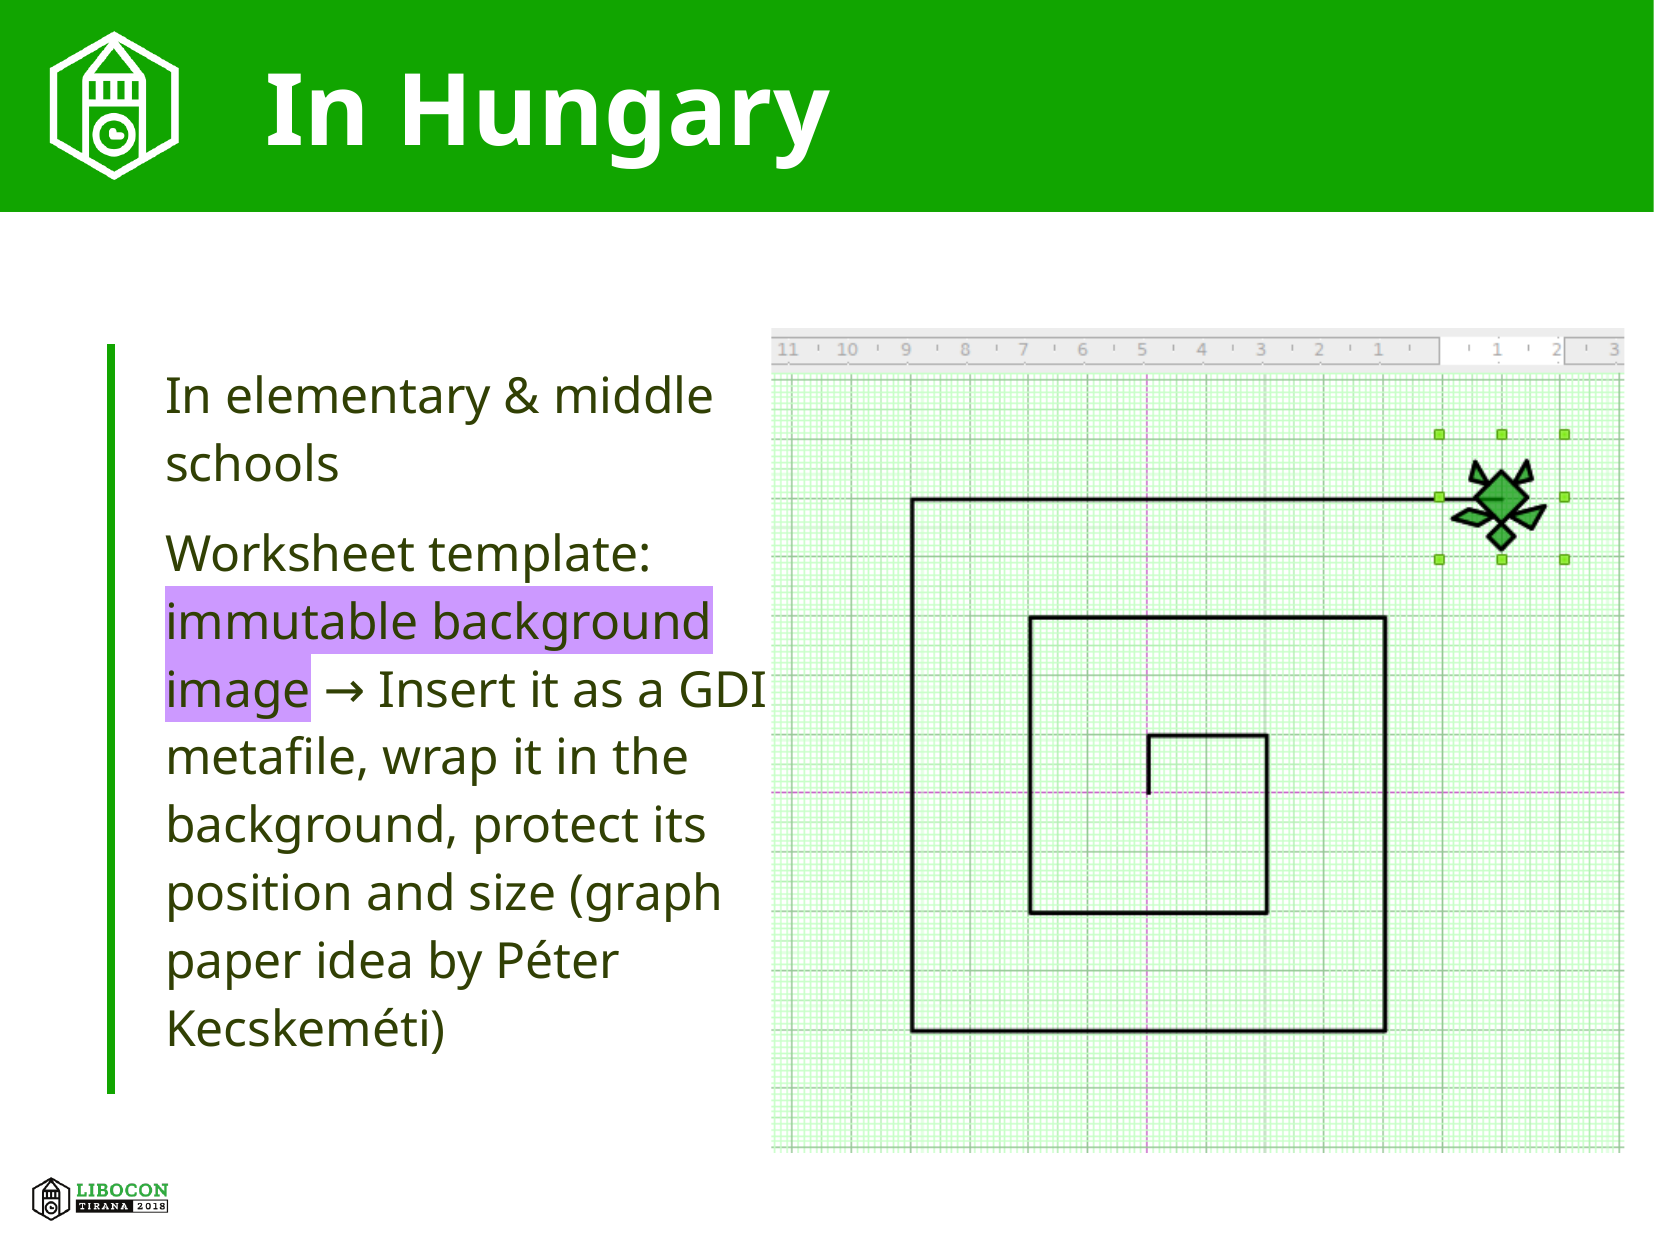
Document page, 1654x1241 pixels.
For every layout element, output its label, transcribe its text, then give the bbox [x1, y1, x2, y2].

title In Hungary [265, 0, 1621, 223]
list In elementary & middle schools Worksheet template: immutable background image → Insert it as a GDI metafile, wrap it in the background, protect its position and size (graph paper idea by Péter Kecskeméti) [165, 360, 771, 1081]
picture [0, 0, 1654, 1241]
